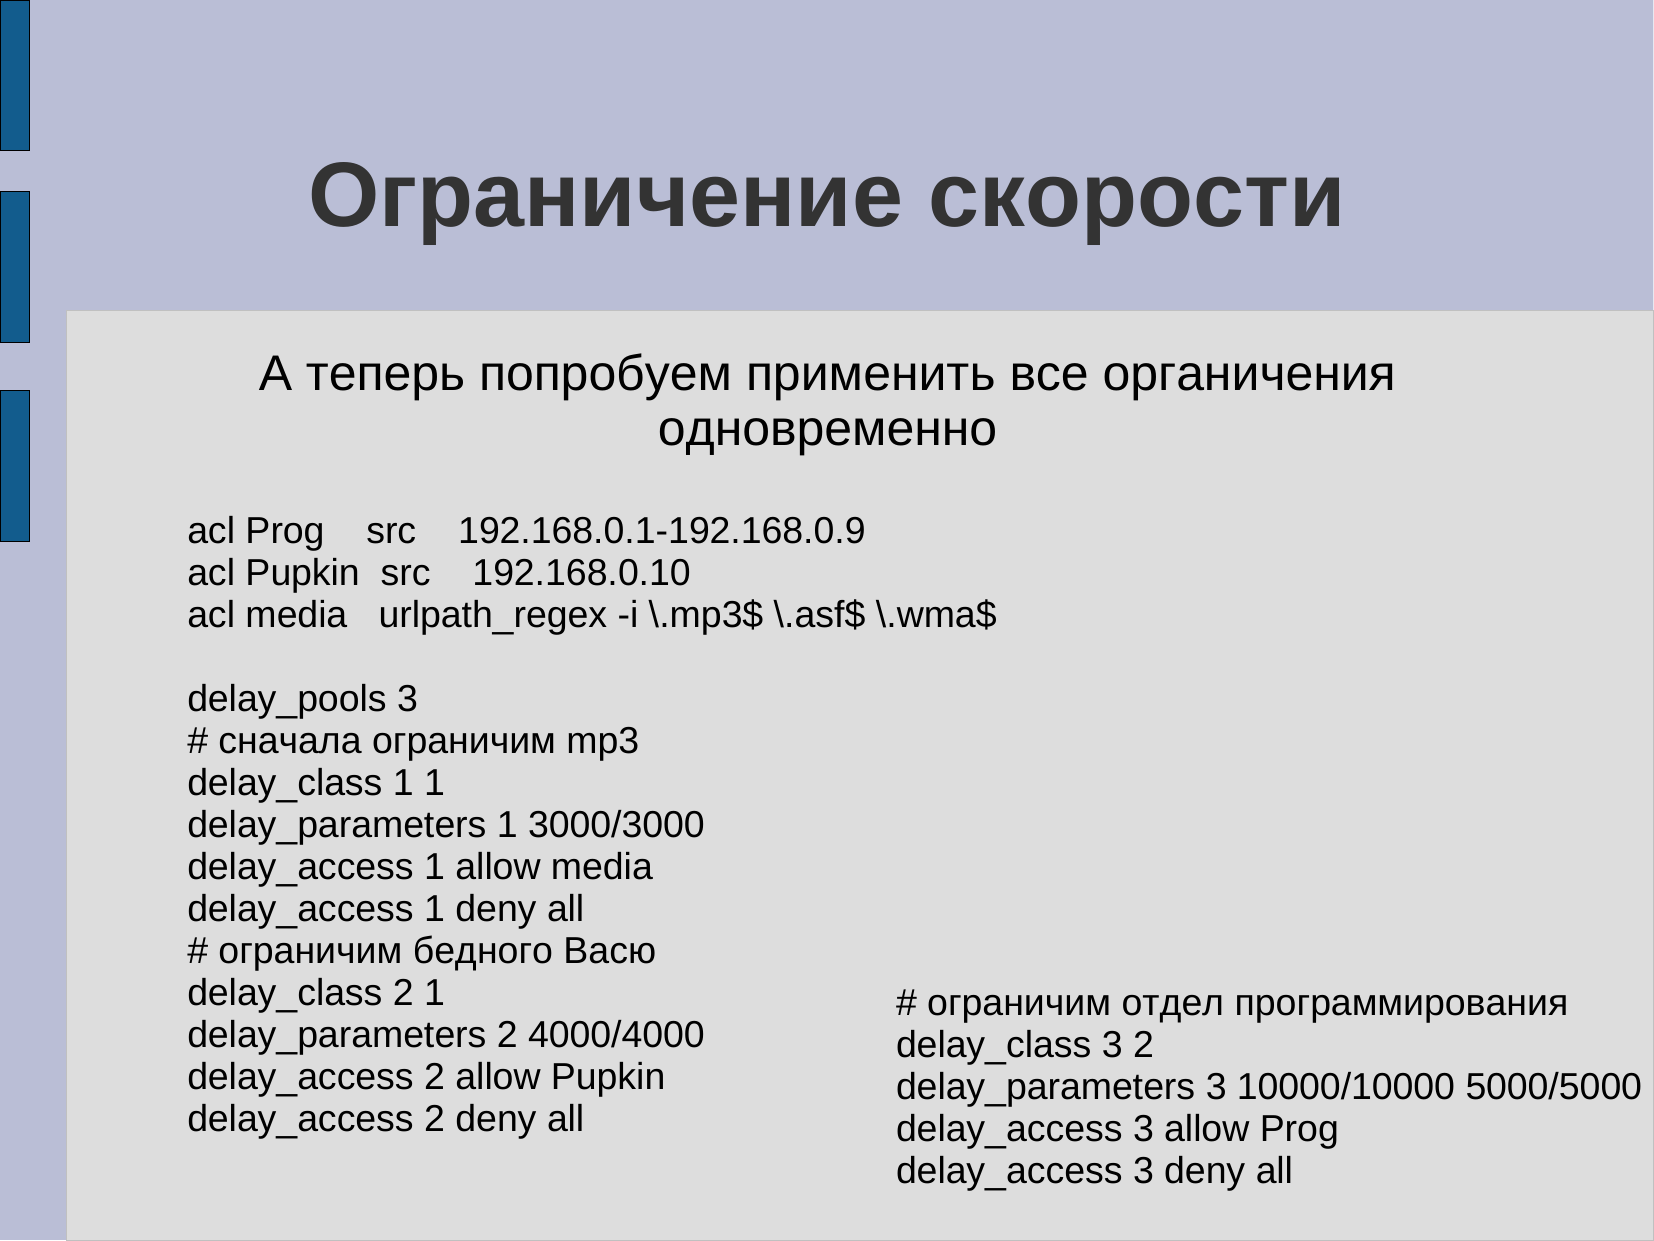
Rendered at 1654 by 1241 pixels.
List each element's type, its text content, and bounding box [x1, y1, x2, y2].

title Ограничение скорости [121, 98, 1534, 291]
text_box acl Prog src 192.168.0.1-192.168.0.9 acl Pupkin src 192.168.0.10 acl media urlpath_regex -i \.mp3$ \.asf$ \.wma$ delay_pools 3 # сначала ограничим mp3 delay_class 1 1 delay_parameters 1 3000/3000 delay_access 1 allow media delay_access 1 deny all # ограничим бедного Васю delay_class 2 1 delay_parameters 2 4000/4000 delay_access 2 allow Pupkin delay_access 2 deny all [88, 501, 1063, 1241]
text_box # ограничим отдел программирования delay_class 3 2 delay_parameters 3 10000/10000 5000/5000 delay_access 3 allow Prog delay_access 3 deny all [797, 974, 1654, 1241]
list А теперь попробуем применить все органичения одновременно [121, 344, 1534, 473]
